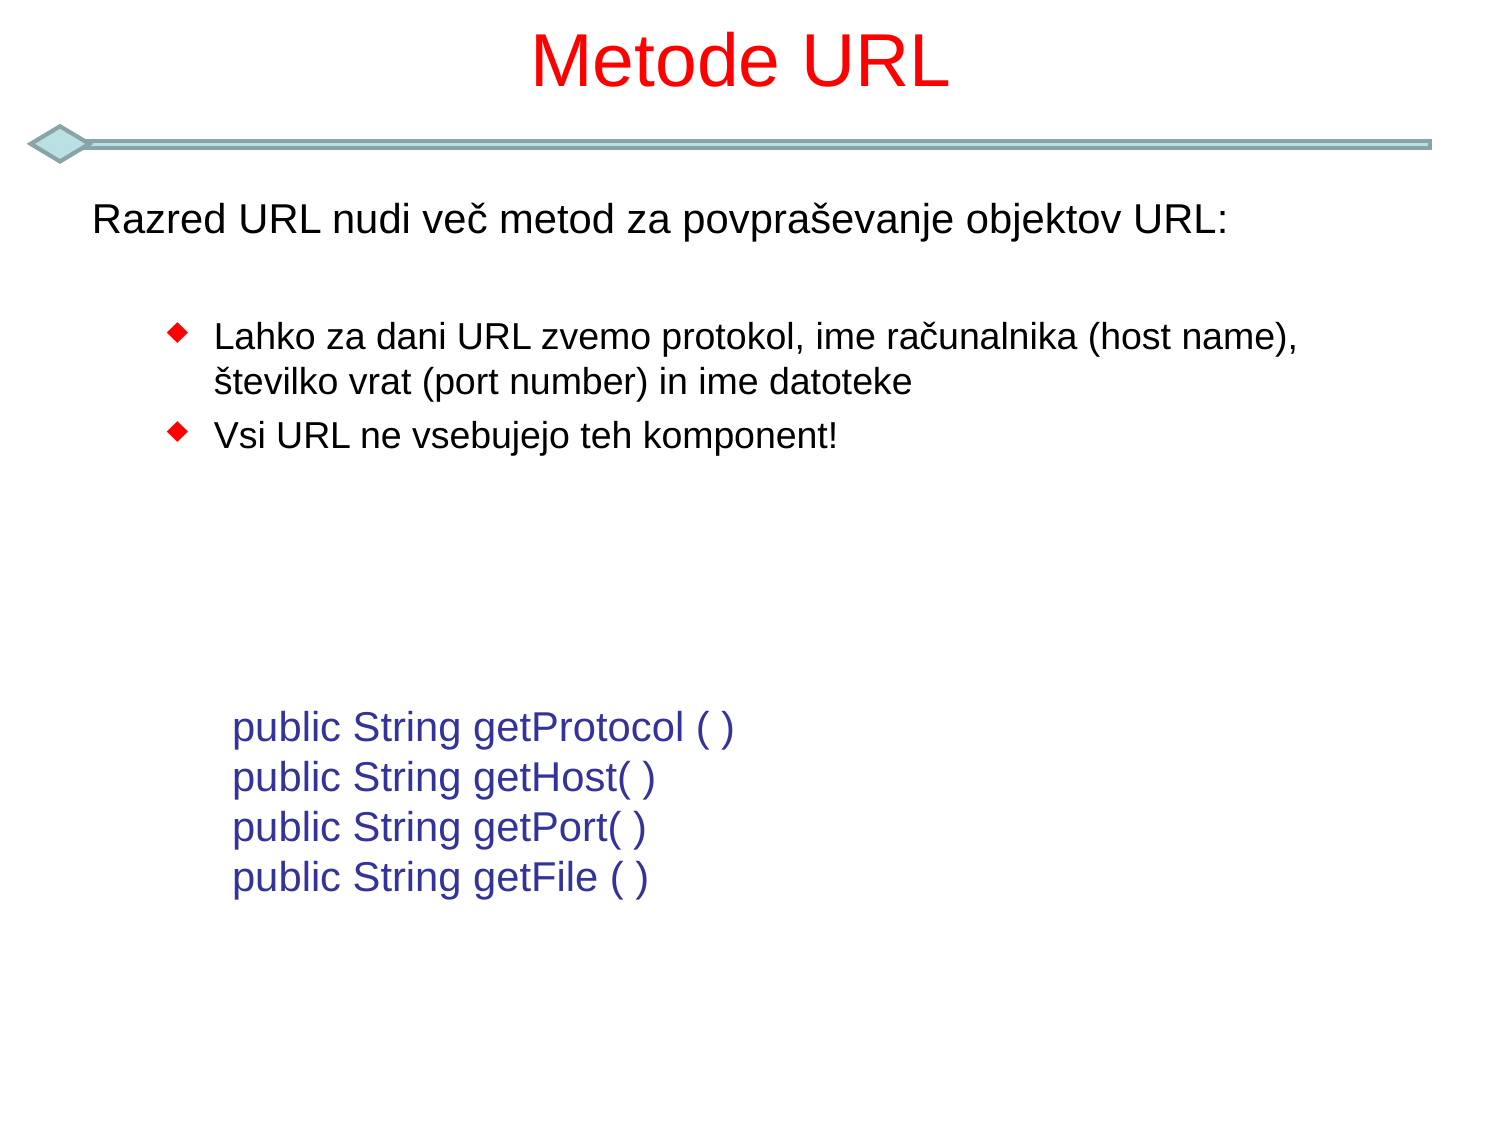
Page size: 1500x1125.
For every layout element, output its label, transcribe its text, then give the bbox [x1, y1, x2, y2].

title Metode URL [0, 0, 1500, 114]
list Razred URL nudi več metod za povpraševanje objektov URL: Lahko za dani URL zvemo protokol, ime računalnika (host name), številko vrat (port number) in ime datoteke Vsi URL ne vsebujejo teh komponent! [76, 184, 1427, 928]
text_box public String getProtocol ( ) public String getHost( ) public String getPort( ) public String getFile ( ) [217, 692, 751, 908]
